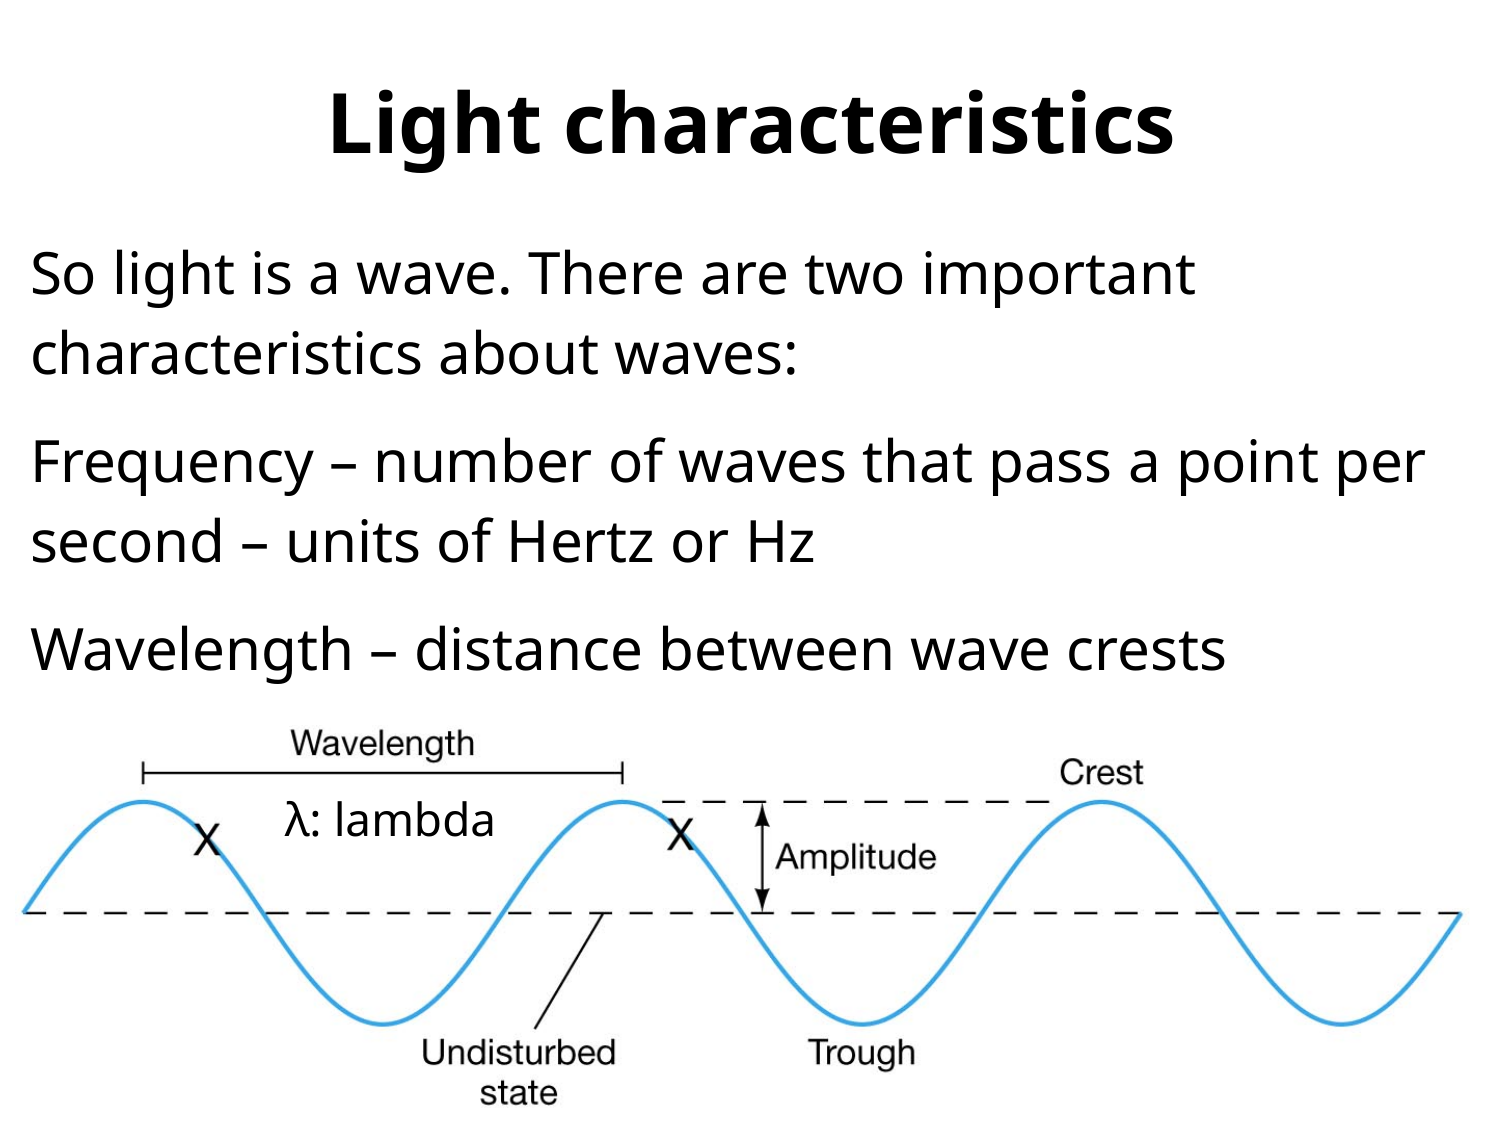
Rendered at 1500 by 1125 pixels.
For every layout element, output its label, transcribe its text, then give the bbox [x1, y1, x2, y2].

list So light is a wave. There are two important characteristics about waves: Frequency – number of waves that pass a point per second – units of Hertz or Hz Wavelength – distance between wave crests [30, 232, 1471, 725]
title Light characteristics [33, 27, 1471, 215]
picture [15, 725, 1471, 1125]
text_box λ: lambda [270, 780, 796, 849]
